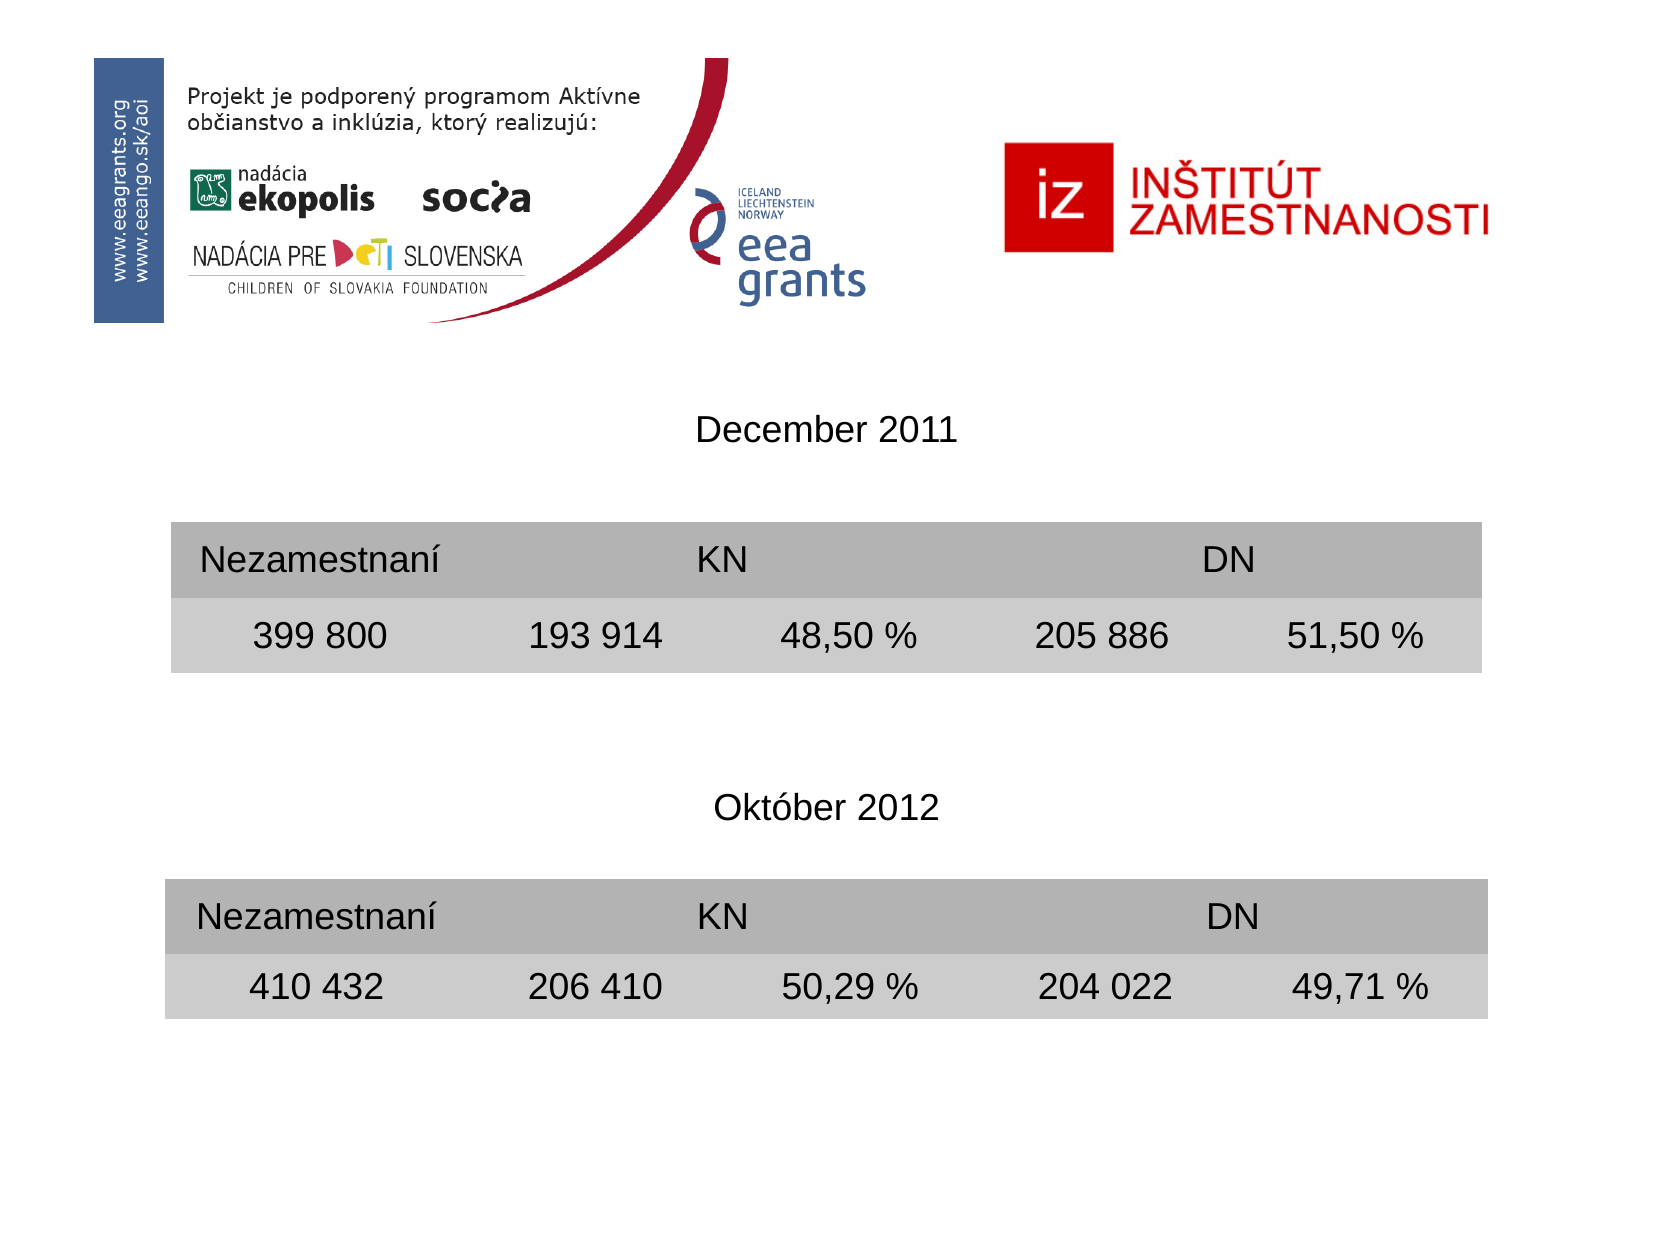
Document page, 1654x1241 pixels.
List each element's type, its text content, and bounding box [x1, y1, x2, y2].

table_cell 51,50 % [1229, 598, 1482, 673]
subtitle [82, 242, 1571, 962]
table_cell 193 914 [469, 598, 722, 673]
table_header DN [976, 522, 1482, 598]
table_header Nezamestnaní [165, 879, 468, 954]
picture [944, 47, 1548, 343]
table_cell 49,71 % [1233, 954, 1488, 1019]
table_header KN [468, 879, 978, 954]
table_header DN [978, 879, 1488, 954]
picture [94, 58, 887, 324]
table_cell 205 886 [976, 598, 1229, 673]
table_cell 206 410 [468, 954, 723, 1019]
text_box December 2011 [572, 401, 1081, 459]
table_header Nezamestnaní [171, 522, 469, 598]
table_header KN [469, 522, 976, 598]
table_cell 48,50 % [722, 598, 976, 673]
table_cell 410 432 [165, 954, 468, 1019]
table_cell 399 800 [171, 598, 469, 673]
table_cell 50,29 % [723, 954, 978, 1019]
text_box Október 2012 [572, 779, 1081, 837]
table_cell 204 022 [978, 954, 1233, 1019]
